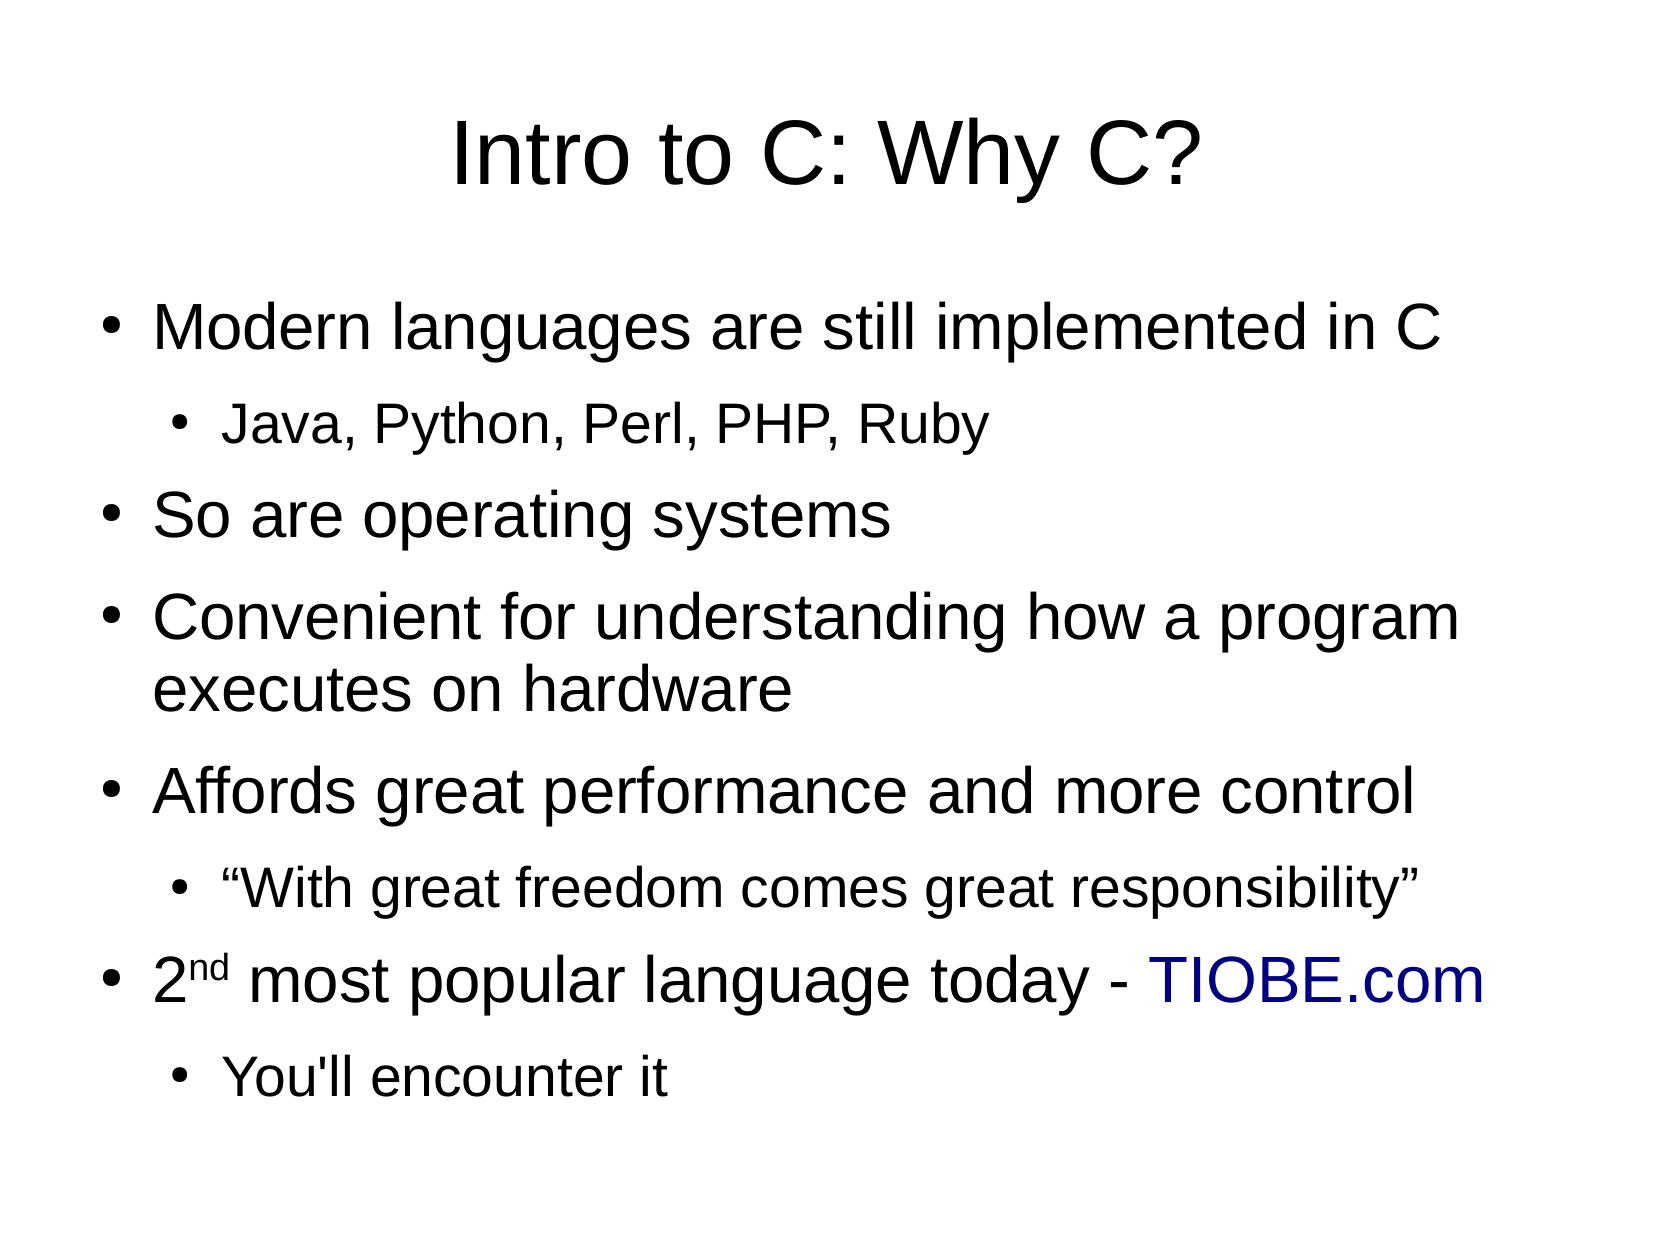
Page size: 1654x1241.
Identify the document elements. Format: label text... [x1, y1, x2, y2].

list Modern languages are still implemented in C Java, Python, Perl, PHP, Ruby So are operating systems Convenient for understanding how a program executes on hardware Affords great performance and more control “With great freedom comes great responsibility” 2nd most popular language today - TIOBE.com You'll encounter it [82, 290, 1571, 1109]
title Intro to C: Why C? [82, 56, 1571, 250]
